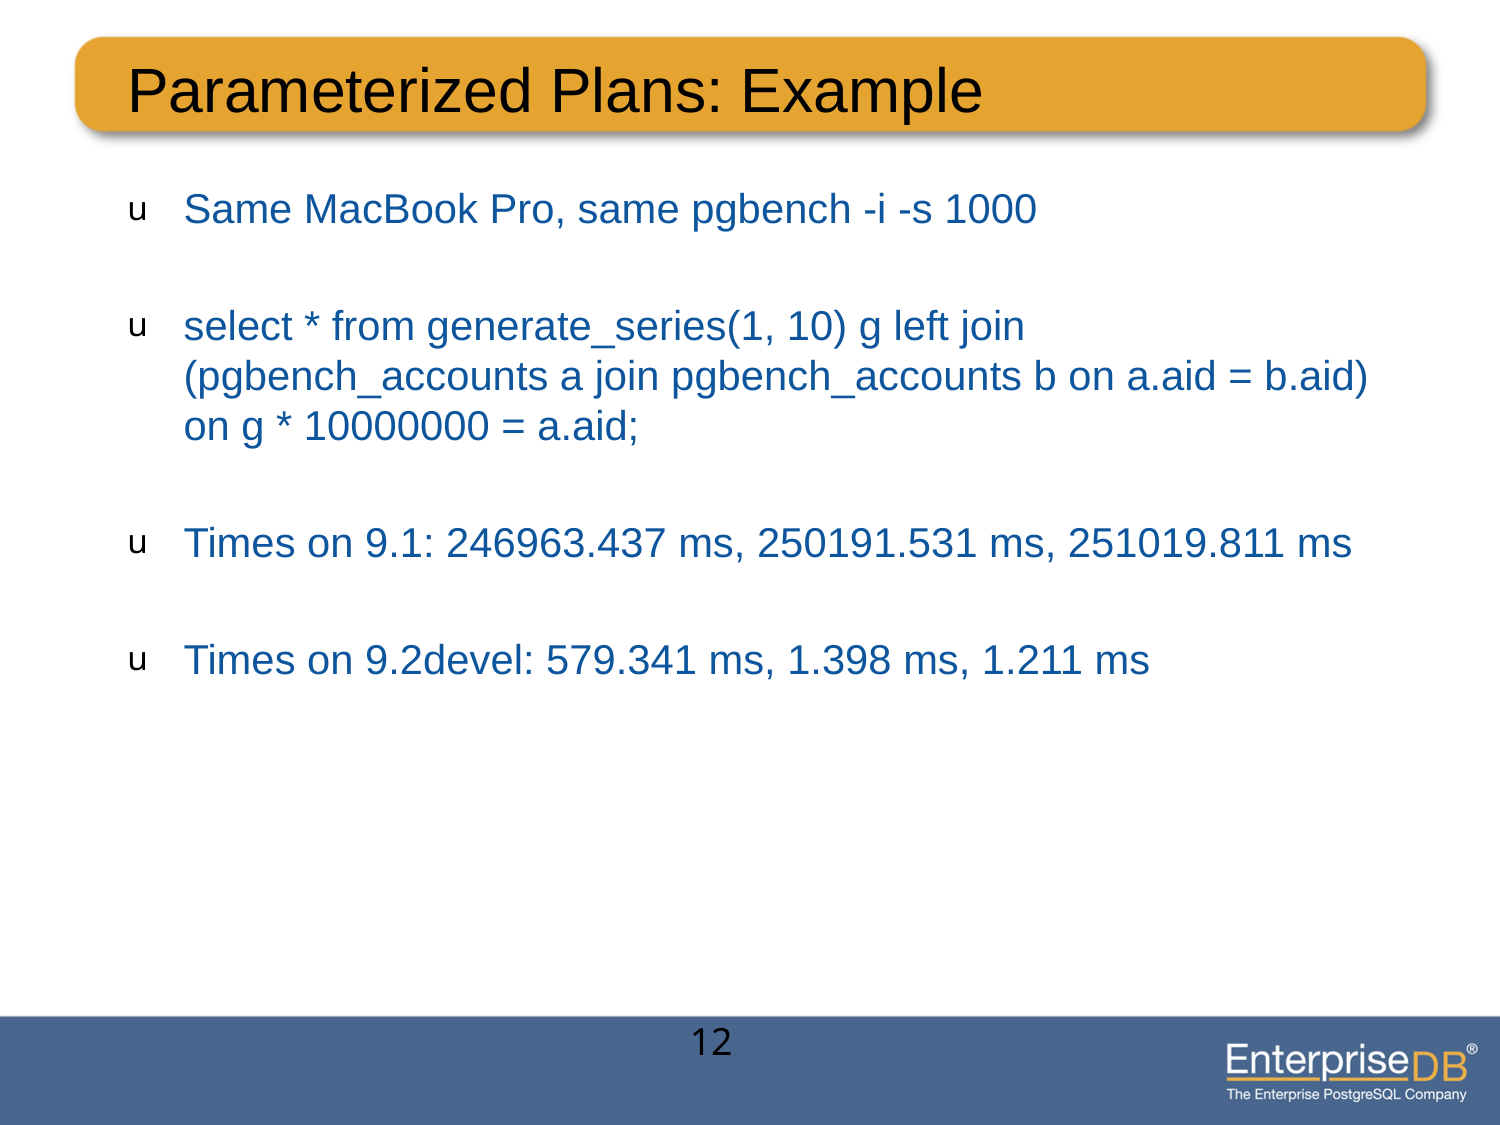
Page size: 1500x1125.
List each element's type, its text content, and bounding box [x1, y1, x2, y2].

list Same MacBook Pro, same pgbench -i -s 1000 select * from generate_series(1, 10) g left join (pgbench_accounts a join pgbench_accounts b on a.aid = b.aid) on g * 10000000 = a.aid; Times on 9.1: 246963.437 ms, 250191.531 ms, 251019.811 ms Times on 9.2devel: 579.341 ms, 1.398 ms, 1.211 ms [112, 174, 1388, 963]
picture [0, 0, 1500, 1125]
slide_number <number> [675, 1010, 825, 1125]
title Parameterized Plans: Example [112, 37, 1388, 138]
